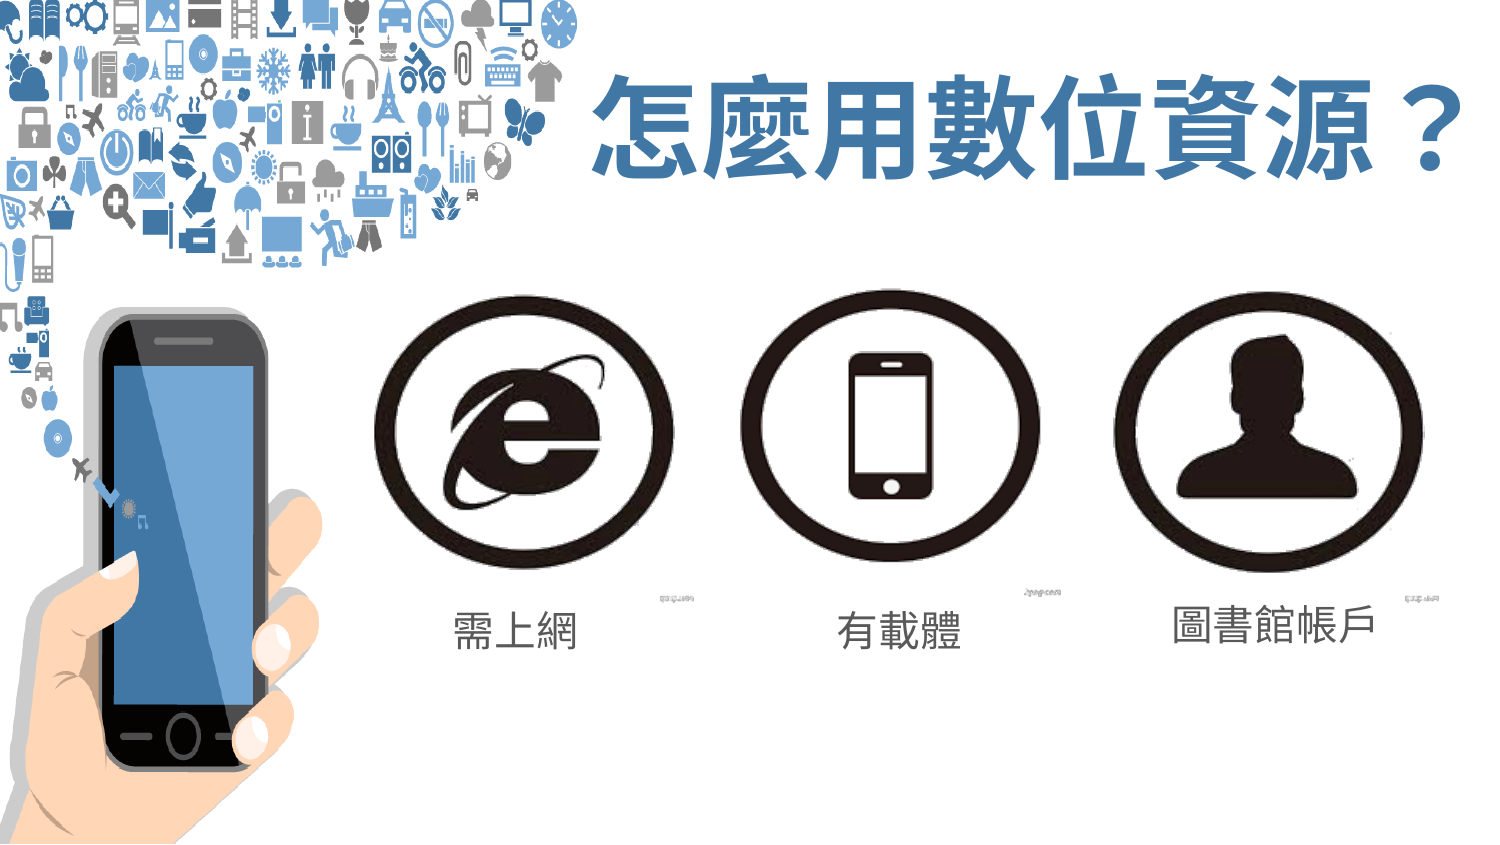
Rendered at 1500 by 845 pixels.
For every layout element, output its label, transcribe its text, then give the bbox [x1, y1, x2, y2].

text_box 有載體 [803, 599, 996, 662]
picture [1092, 256, 1445, 609]
picture [714, 250, 1067, 603]
text_box 怎麼用數位資源？ [572, 49, 1500, 202]
text_box 需上網 [419, 609, 612, 662]
text_box 圖書館帳戶 [1122, 593, 1430, 656]
picture [0, 0, 700, 844]
